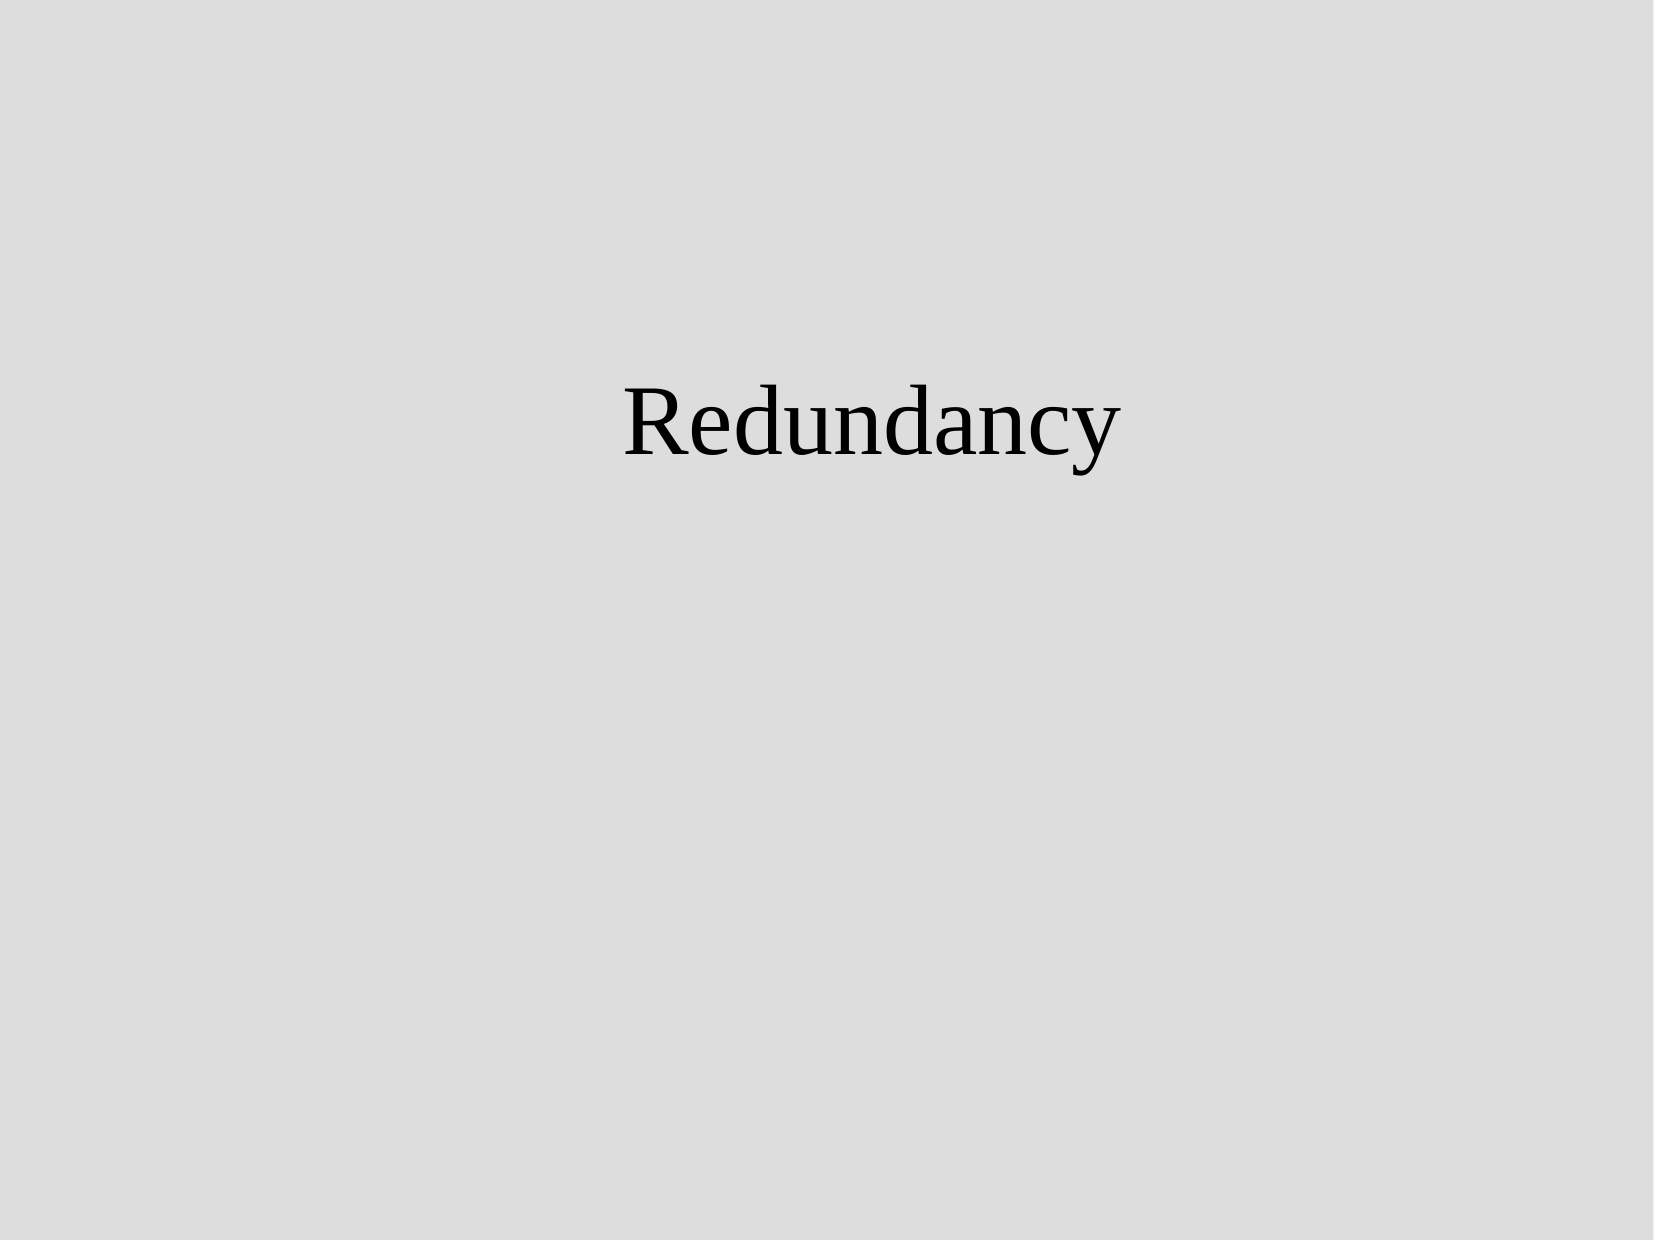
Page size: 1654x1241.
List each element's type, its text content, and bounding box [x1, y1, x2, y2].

subtitle [82, 49, 1571, 1010]
text_box Redundancy [271, 357, 1473, 484]
